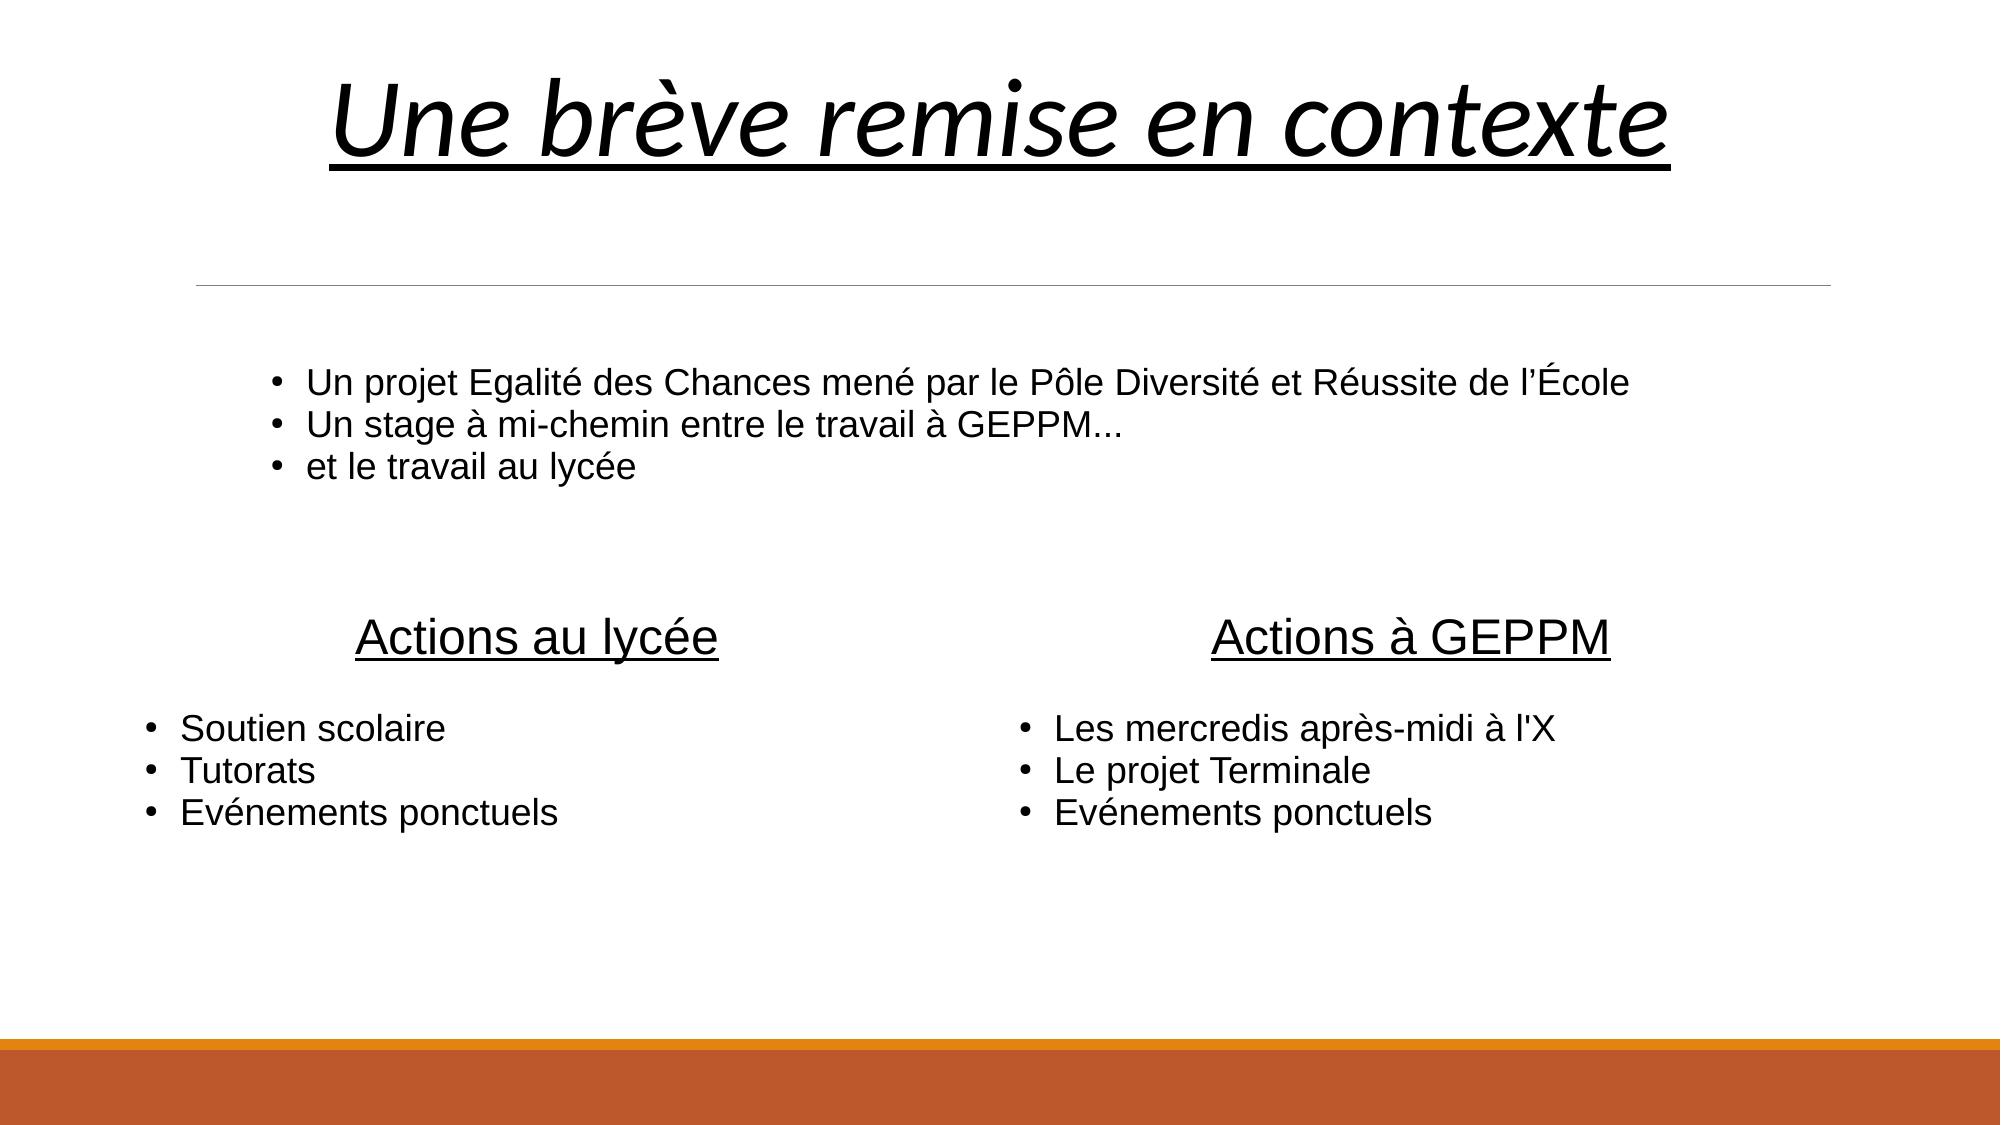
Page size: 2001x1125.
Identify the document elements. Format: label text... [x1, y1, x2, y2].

text_box Actions à GEPPM Les mercredis après-midi à l'X Le projet Terminale Evénements ponctuels [1003, 602, 1819, 842]
text_box Une brève remise en contexte [232, 64, 1768, 217]
text_box Un projet Egalité des Chances mené par le Pôle Diversité et Réussite de l’École Un stage à mi-chemin entre le travail à GEPPM... et le travail au lycée [255, 354, 1745, 496]
text_box Actions au lycée Soutien scolaire Tutorats Evénements ponctuels [129, 602, 945, 842]
